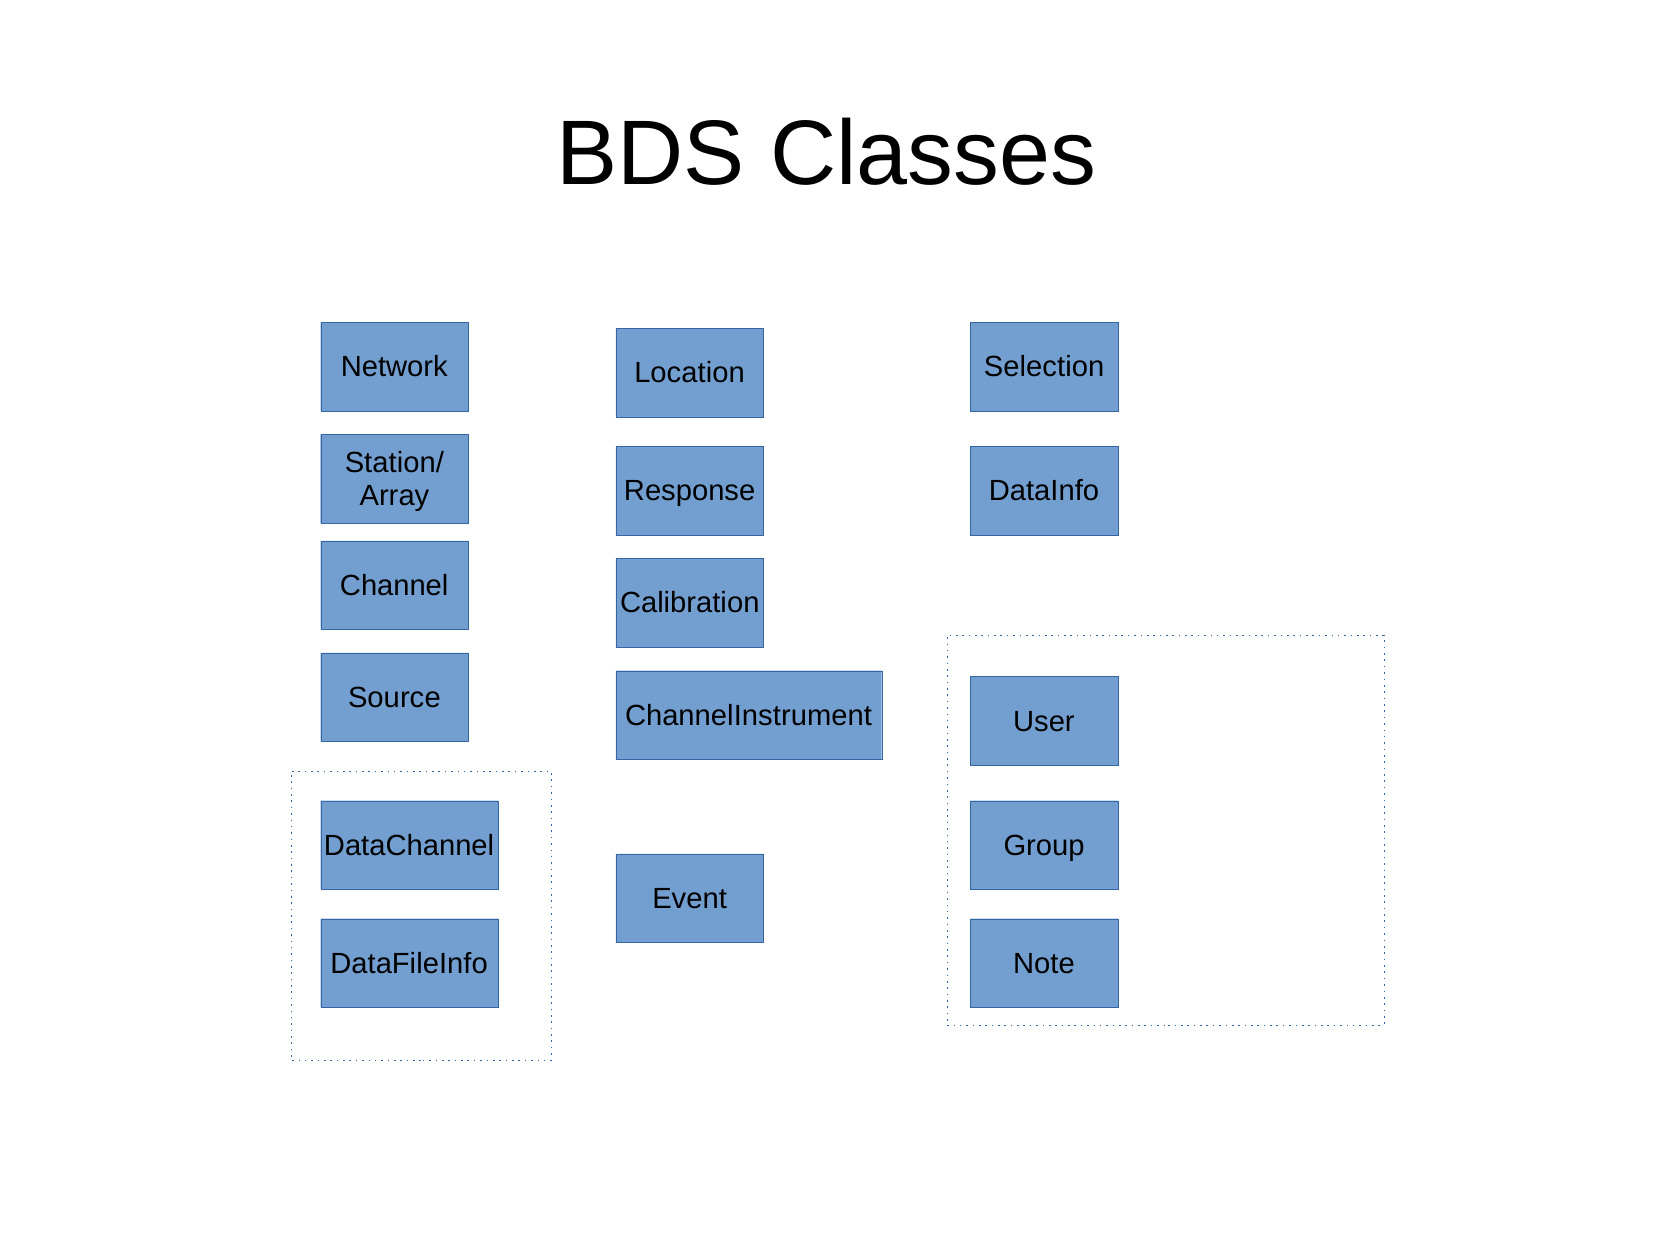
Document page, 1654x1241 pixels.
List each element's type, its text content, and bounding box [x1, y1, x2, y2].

chart [96, 252, 1535, 1077]
title BDS Classes [82, 49, 1571, 257]
